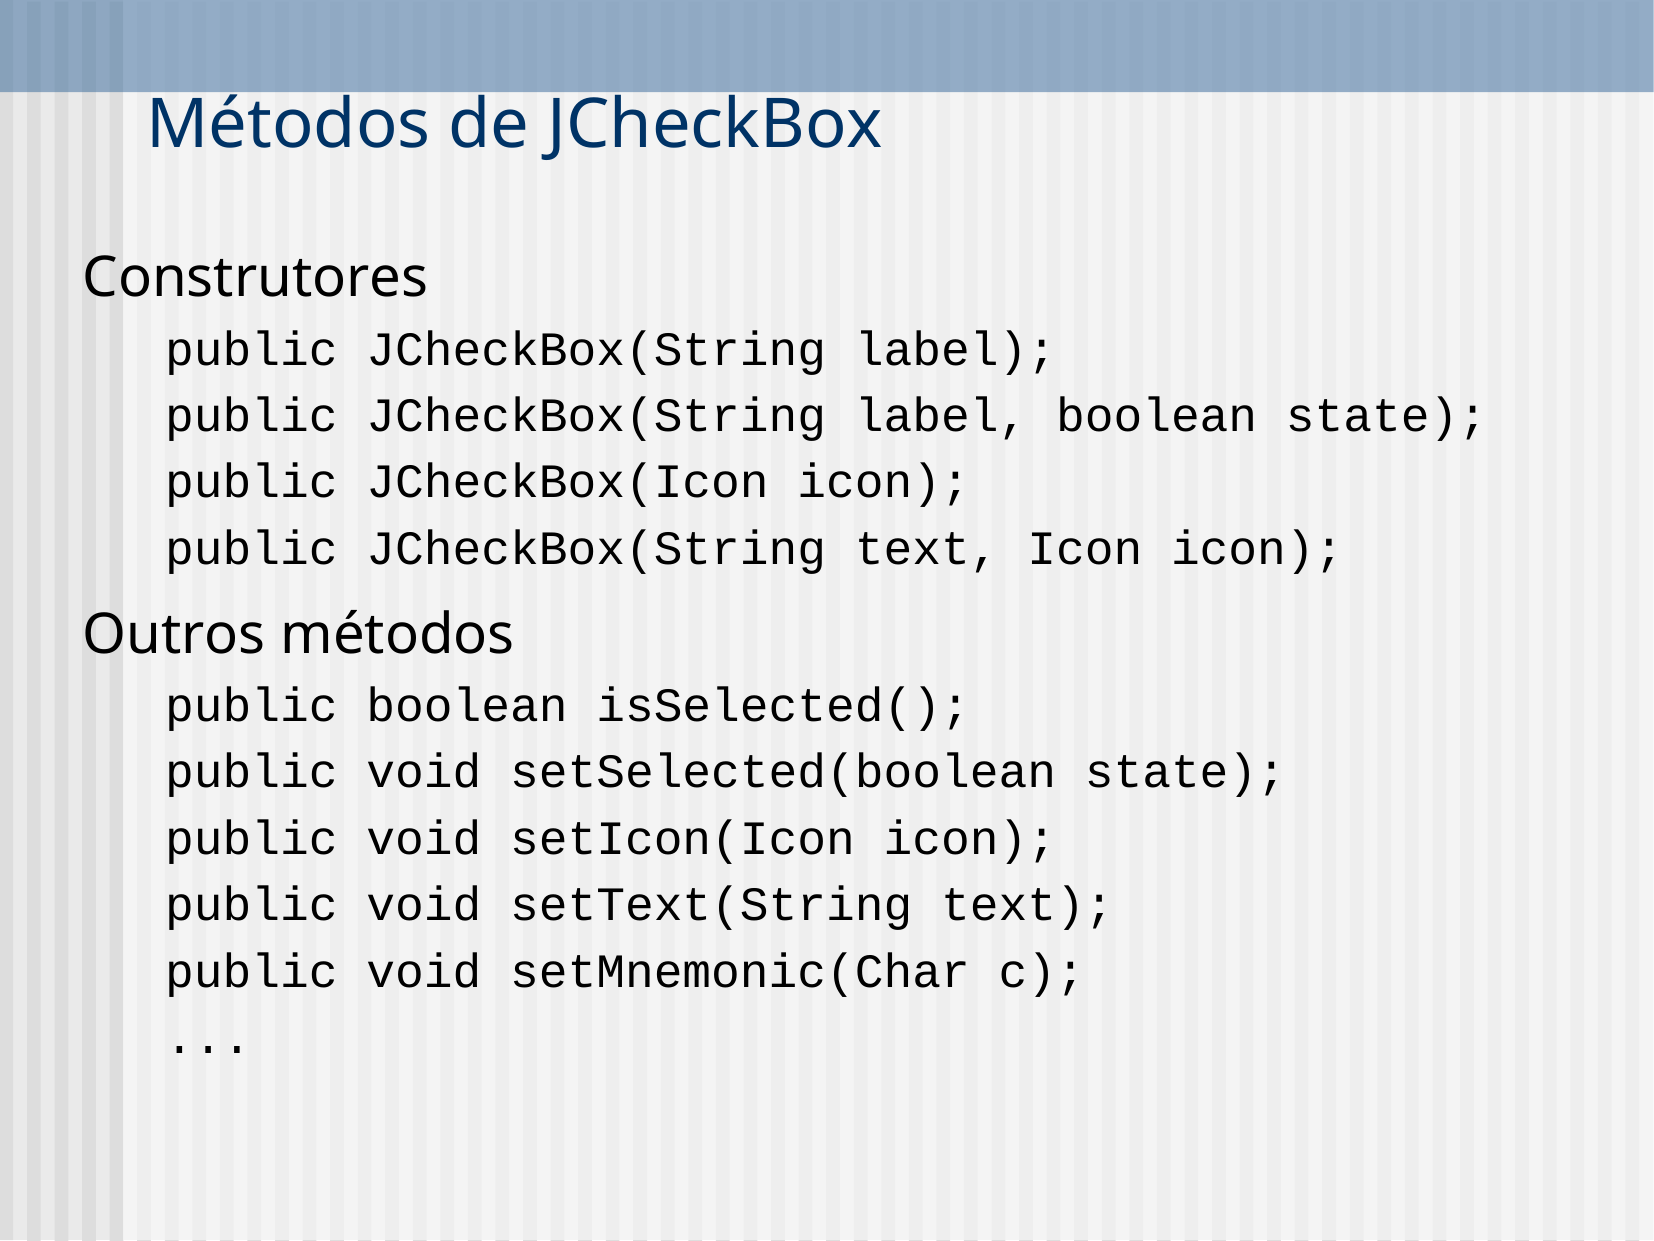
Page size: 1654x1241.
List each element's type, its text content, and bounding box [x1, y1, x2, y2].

list Construtores public JCheckBox(String label); public JCheckBox(String label, boolean state); public JCheckBox(Icon icon); public JCheckBox(String text, Icon icon); Outros métodos public boolean isSelected(); public void setSelected(boolean state); public void setIcon(Icon icon); public void setText(String text); public void setMnemonic(Char c); ... [82, 236, 1571, 1094]
title Métodos de JCheckBox [146, 36, 1536, 204]
